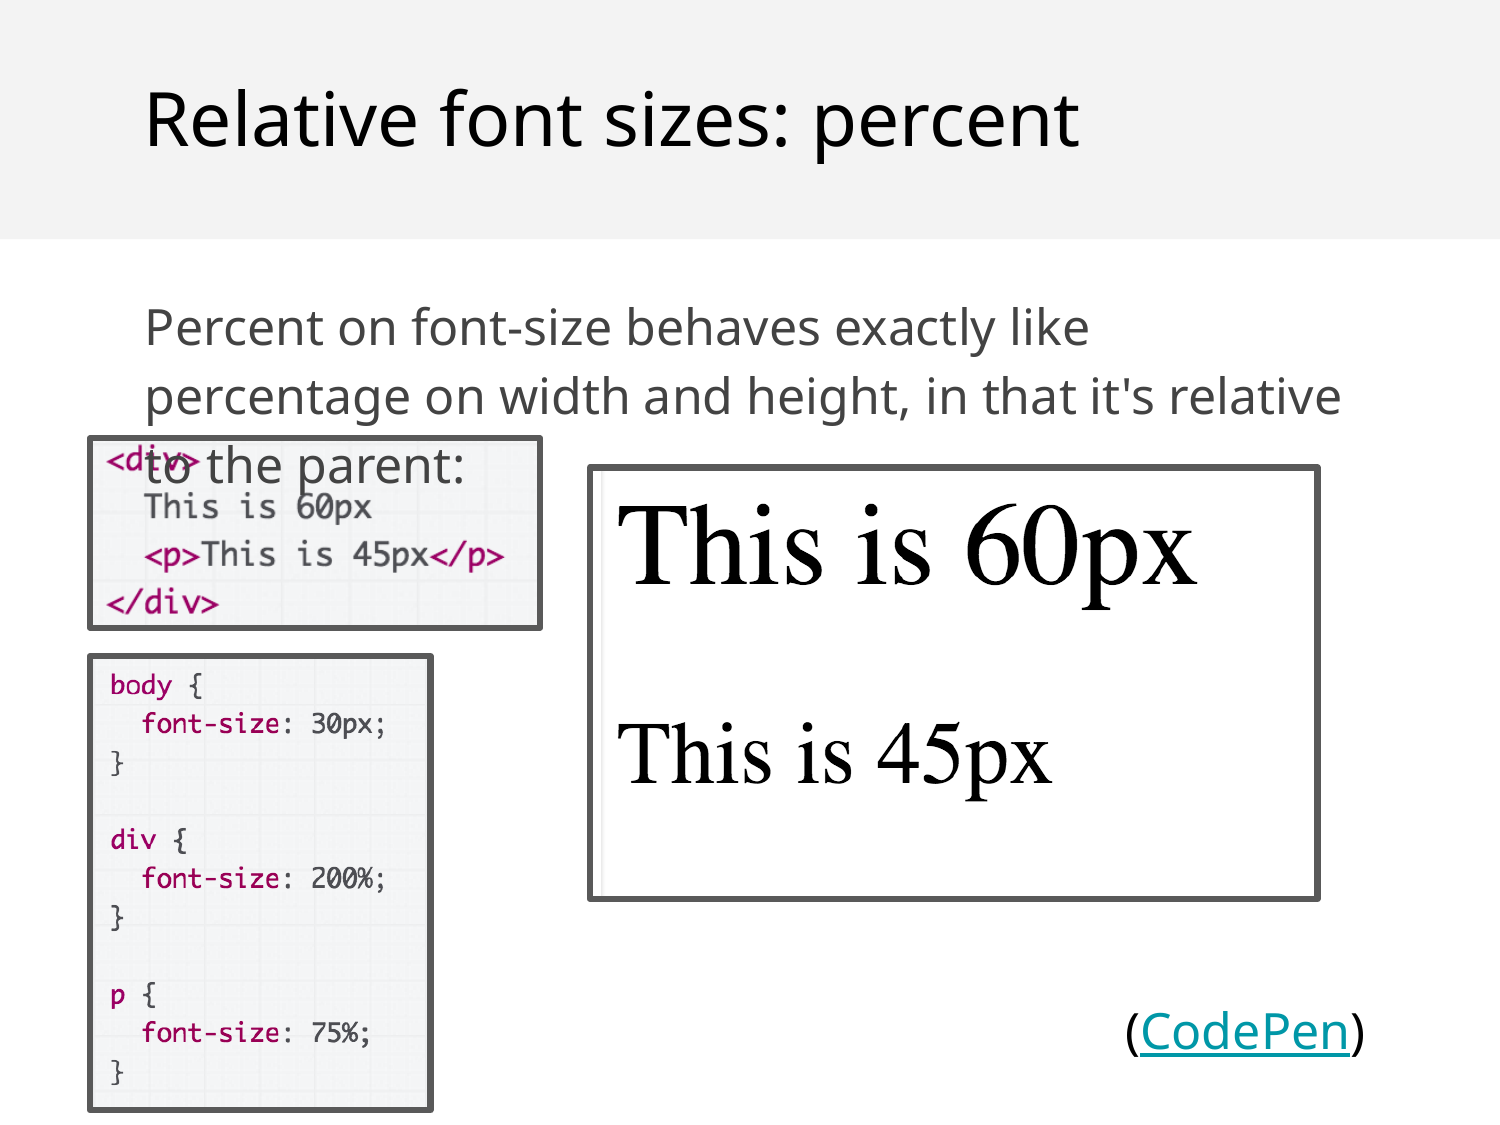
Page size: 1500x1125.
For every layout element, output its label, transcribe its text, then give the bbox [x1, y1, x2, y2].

picture [93, 441, 537, 625]
text_box (CodePen) [1110, 942, 1473, 1125]
picture [93, 659, 428, 1108]
title Relative font sizes: percent [128, 56, 1372, 183]
picture [593, 470, 1315, 896]
list Percent on font-size behaves exactly like percentage on width and height, in that it's relative to the parent: [129, 271, 1374, 375]
